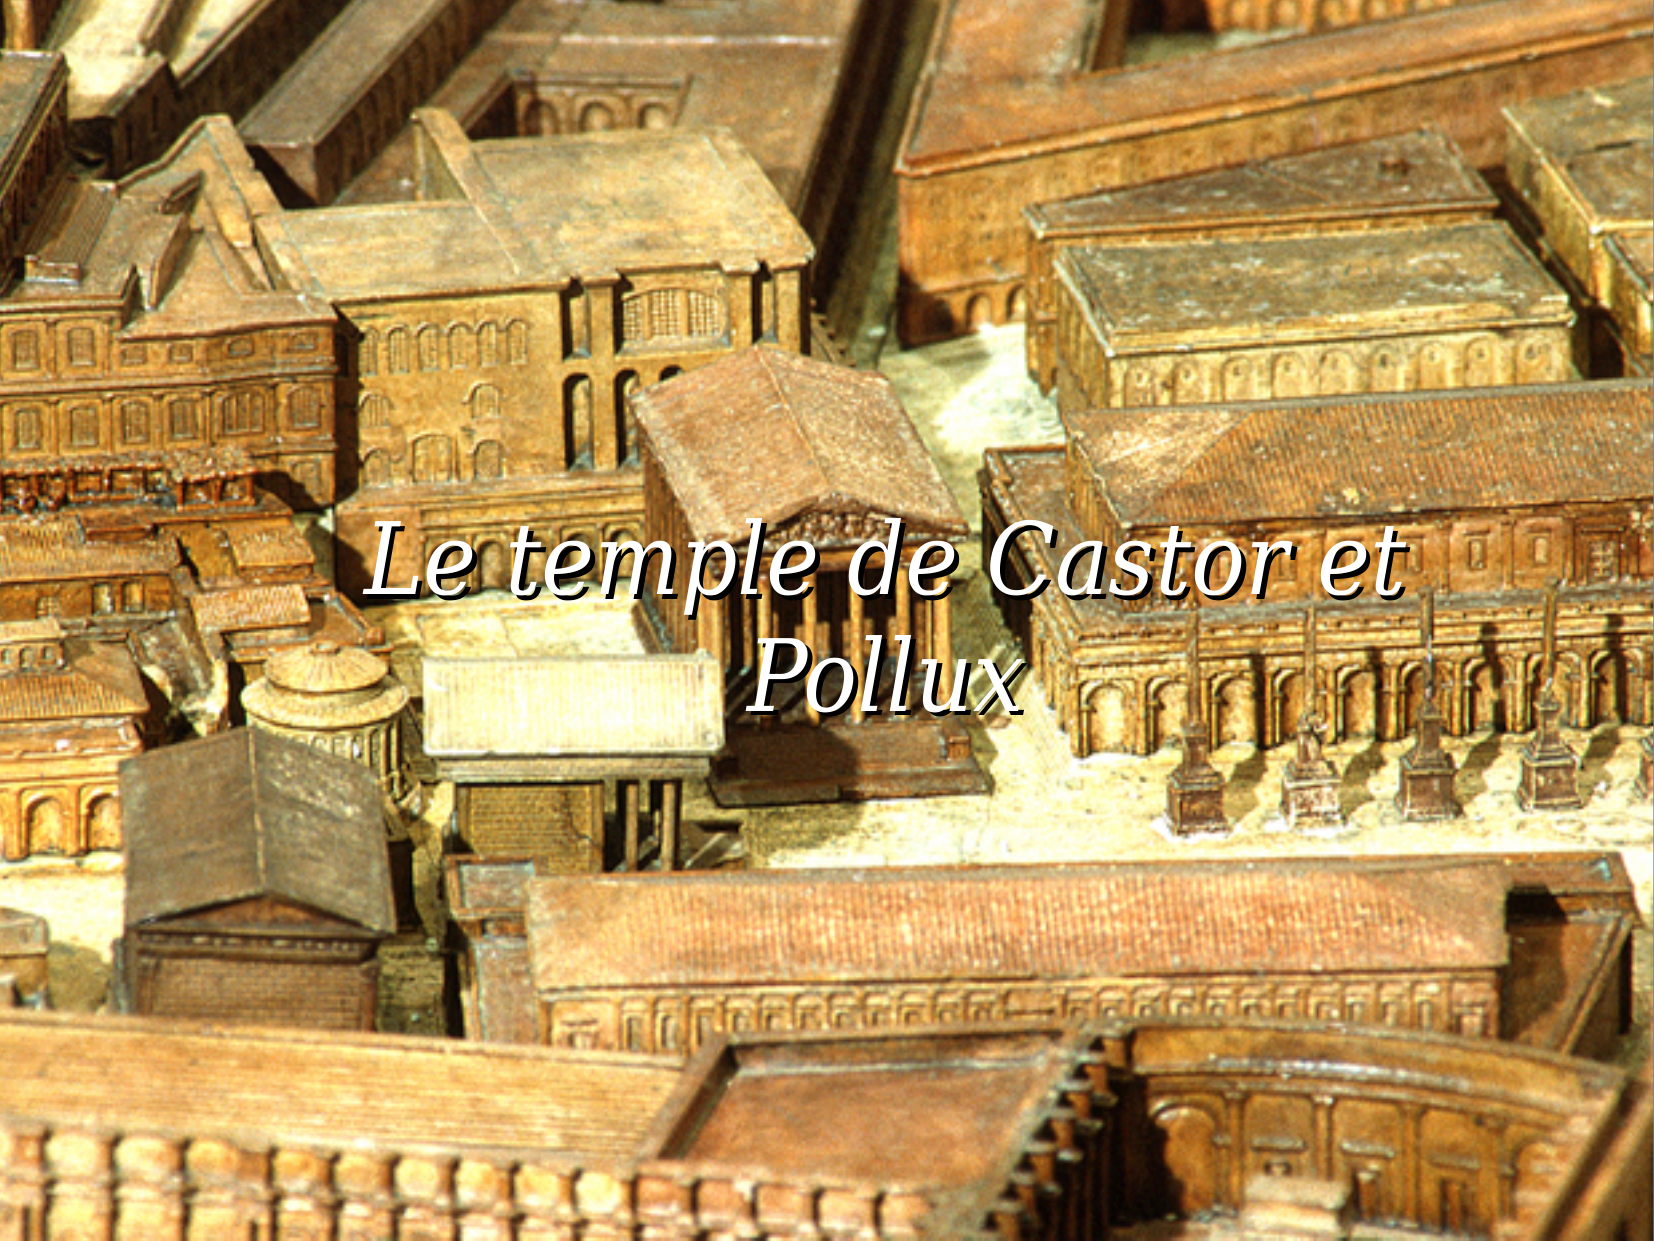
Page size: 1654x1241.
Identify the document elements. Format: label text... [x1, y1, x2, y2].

picture [0, 0, 1654, 1241]
text_box Le temple de Castor et Pollux [307, 494, 1465, 742]
